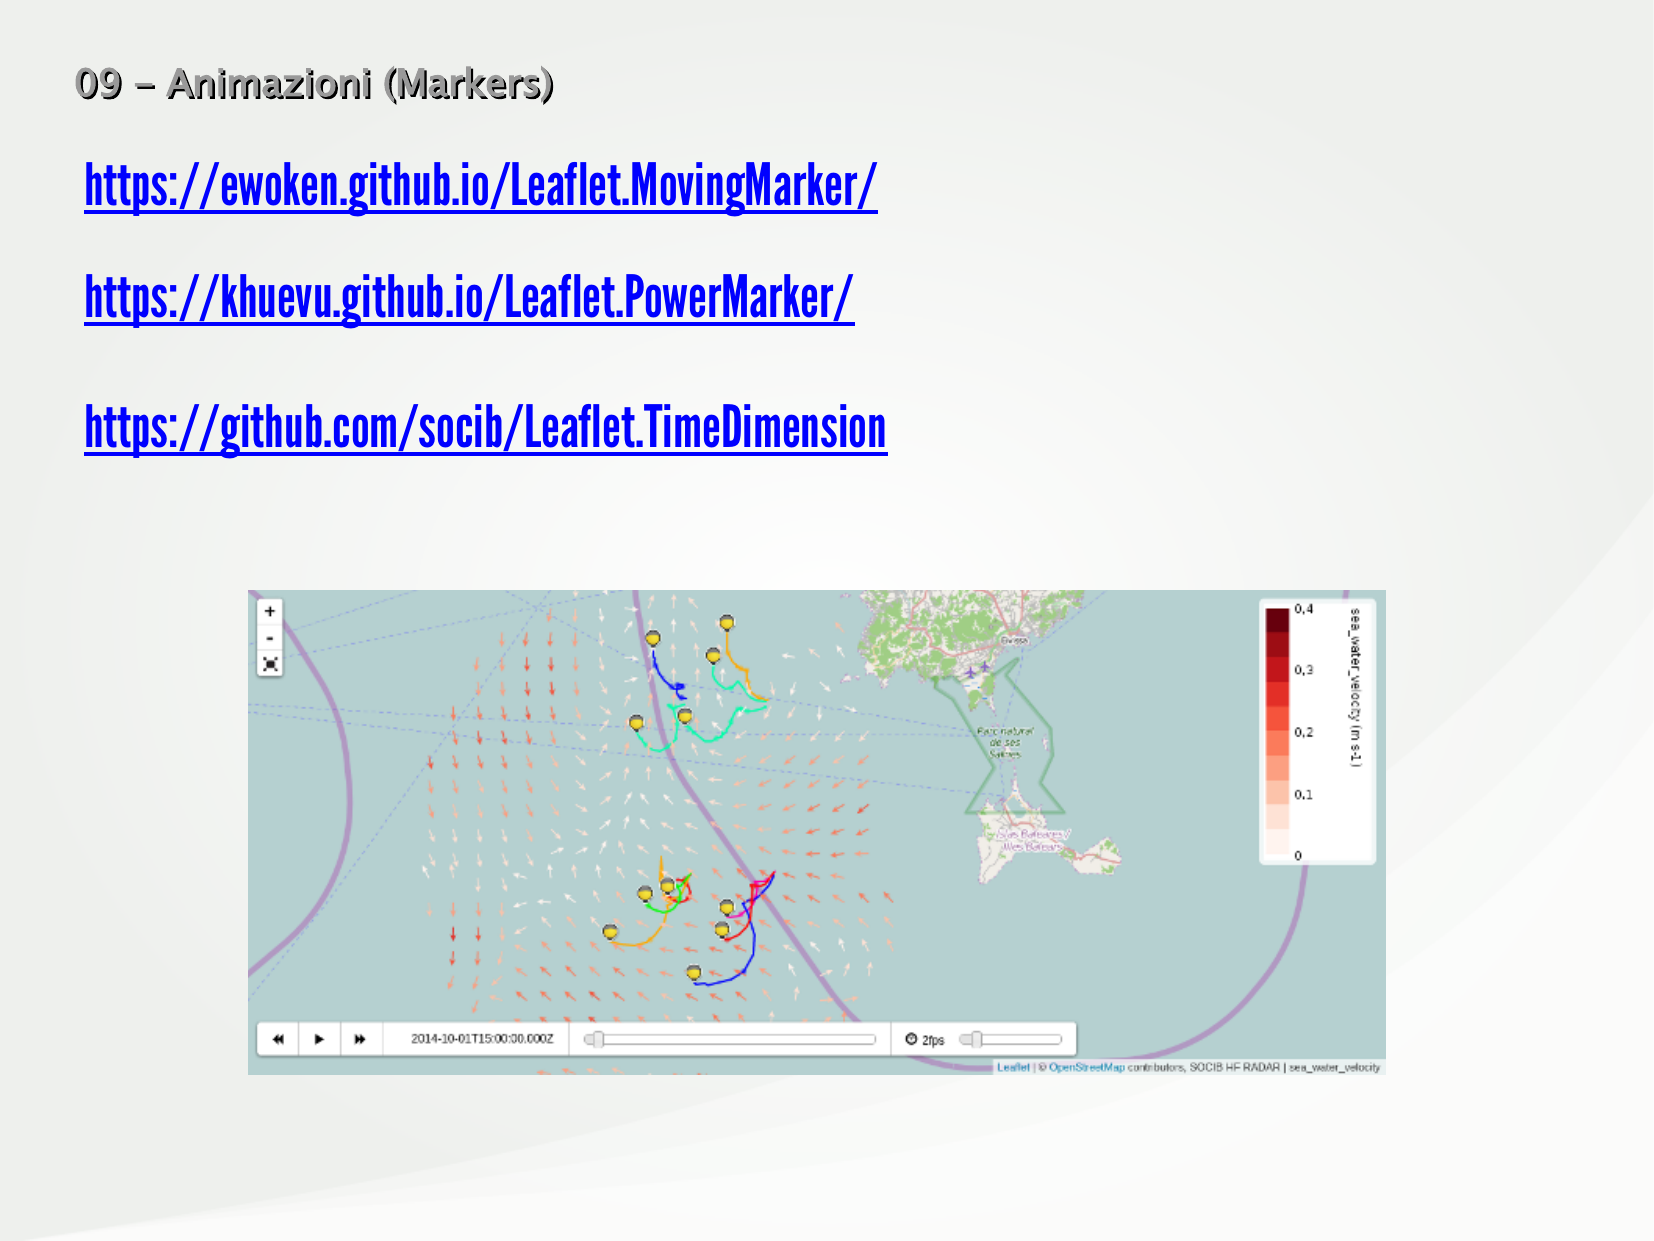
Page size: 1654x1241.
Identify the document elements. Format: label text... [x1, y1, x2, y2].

text_box https://github.com/socib/Leaflet.TimeDimension [69, 386, 1572, 471]
text_box https://ewoken.github.io/Leaflet.MovingMarker/ [69, 143, 1571, 229]
picture [0, 0, 1654, 1241]
text_box https://khuevu.github.io/Leaflet.PowerMarker/ [69, 256, 1571, 341]
text_box 09 - Animazioni (Markers) [59, 47, 1146, 108]
